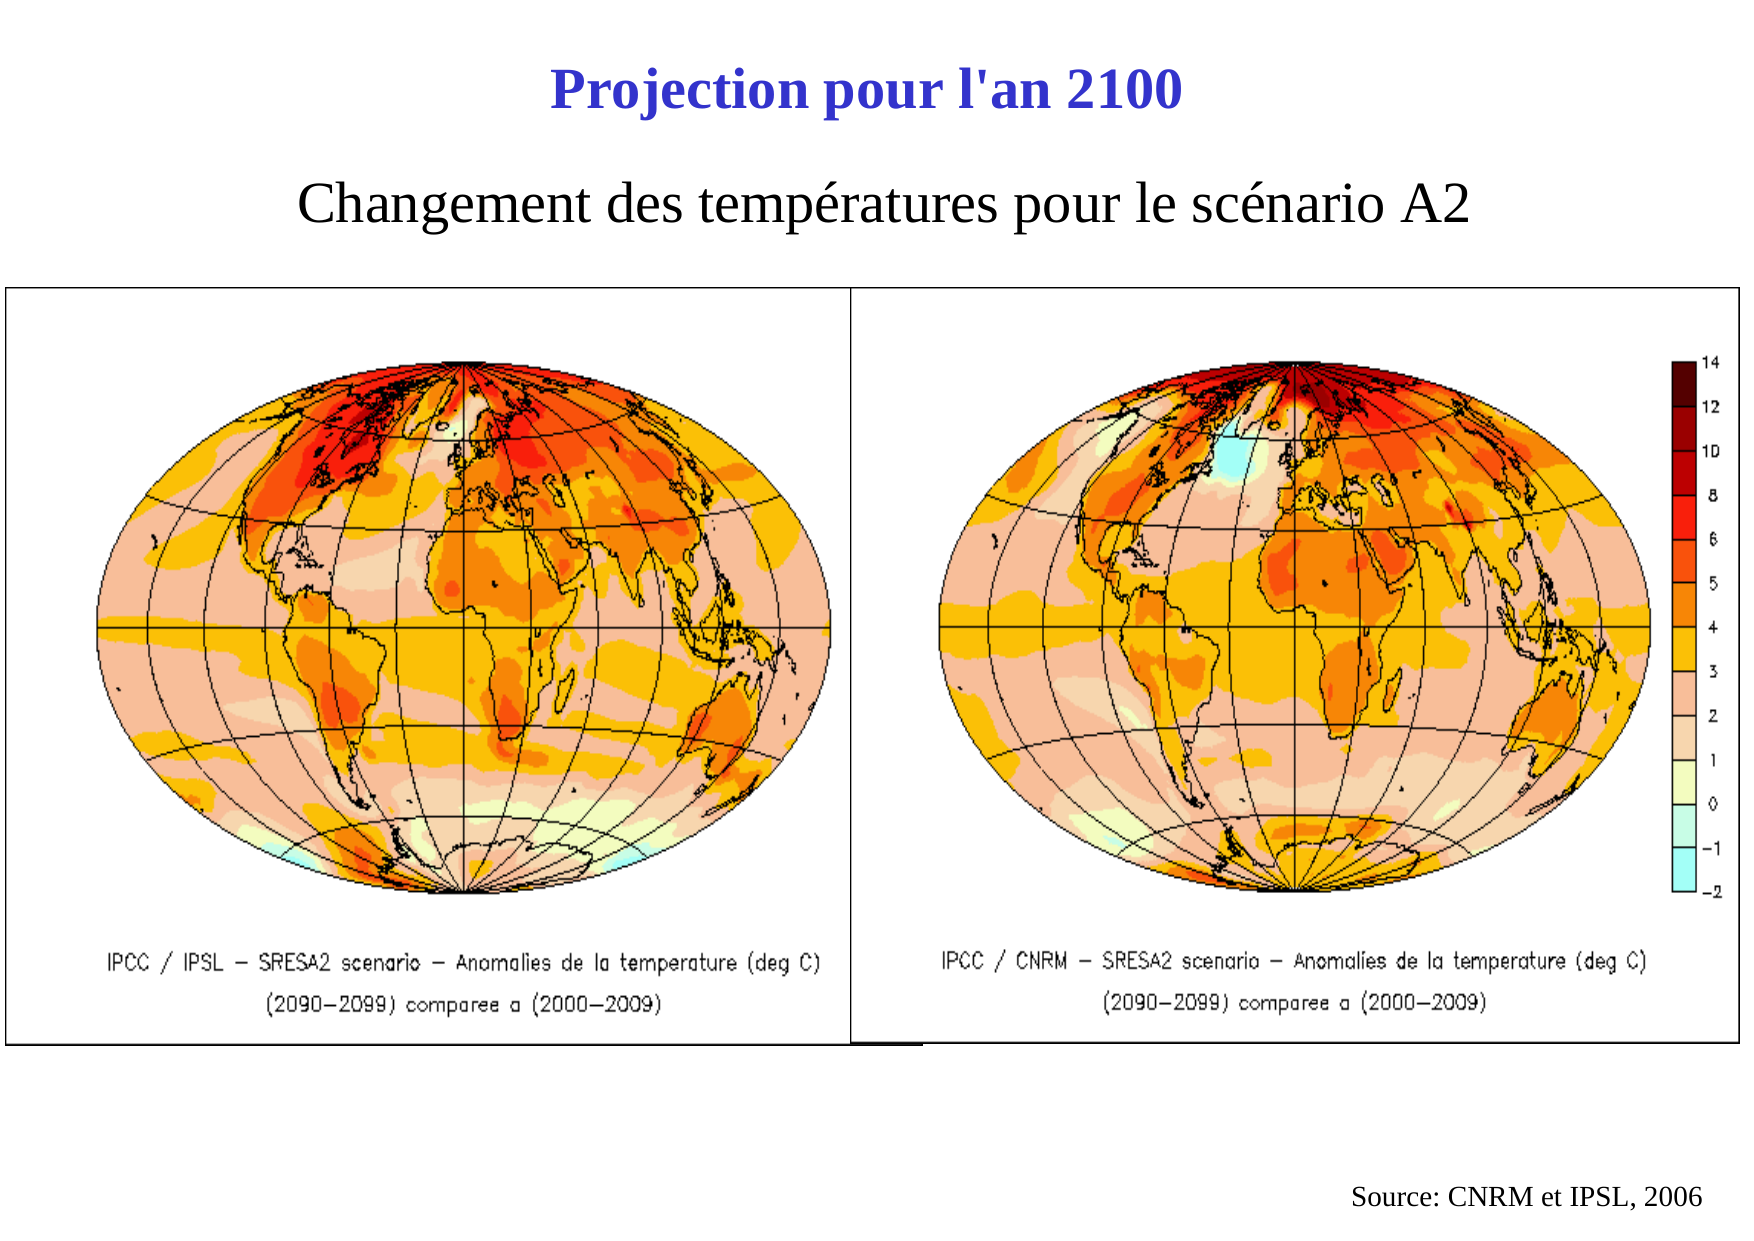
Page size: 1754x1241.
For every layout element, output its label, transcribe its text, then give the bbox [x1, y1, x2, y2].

text_box Source: CNRM et IPSL, 2006 [1219, 1174, 1719, 1221]
text_box Projection pour l'an 2100 [111, 52, 1624, 129]
picture [5, 287, 1740, 1046]
text_box Changement des températures pour le scénario A2 [227, 166, 1532, 235]
